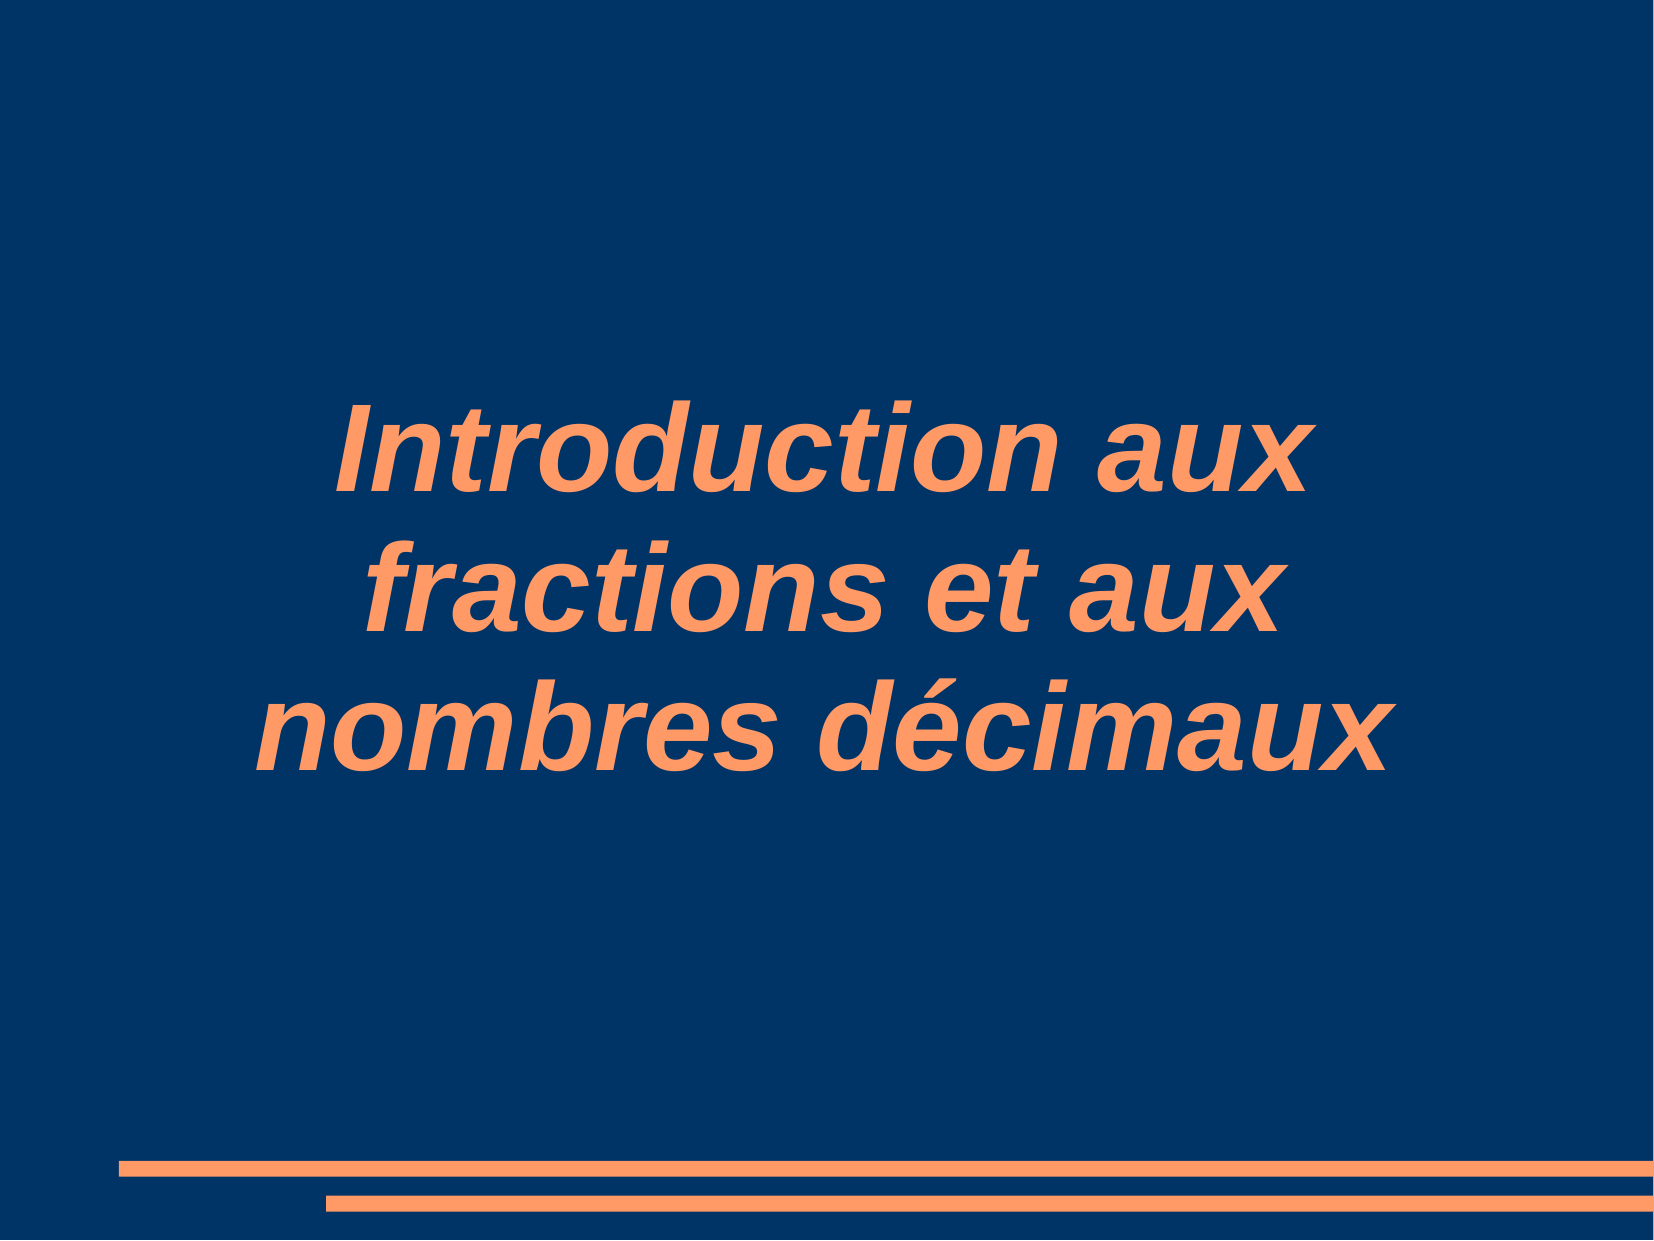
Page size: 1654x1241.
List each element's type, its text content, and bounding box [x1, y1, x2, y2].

title Introduction aux fractions et aux nombres décimaux [118, 377, 1531, 798]
